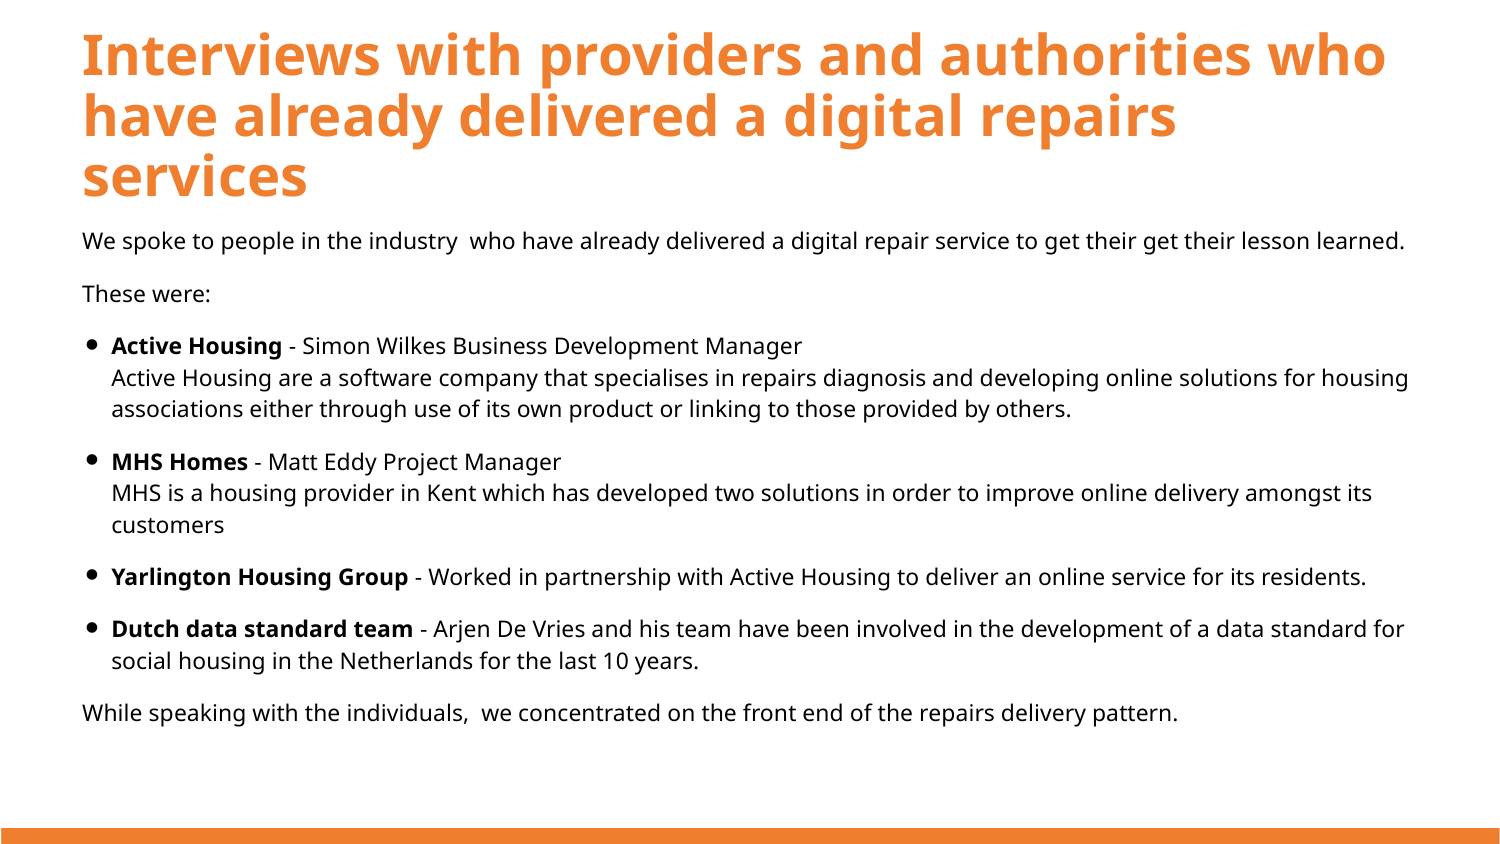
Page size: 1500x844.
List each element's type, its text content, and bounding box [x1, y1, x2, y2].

picture [0, 828, 1500, 844]
text_box We spoke to people in the industry who have already delivered a digital repair service to get their get their lesson learned. These were: Active Housing - Simon Wilkes Business Development Manager Active Housing are a software company that specialises in repairs diagnosis and developing online solutions for housing associations either through use of its own product or linking to those provided by others. MHS Homes - Matt Eddy Project Manager MHS is a housing provider in Kent which has developed two solutions in order to improve online delivery amongst its customers Yarlington Housing Group - Worked in partnership with Active Housing to deliver an online service for its residents. Dutch data standard team - Arjen De Vries and his team have been involved in the development of a data standard for social housing in the Netherlands for the last 10 years. While speaking with the individuals, we concentrated on the front end of the repairs delivery pattern. [76, 183, 1429, 766]
text_box Interviews with providers and authorities who have already delivered a digital repairs services [71, 46, 1424, 190]
